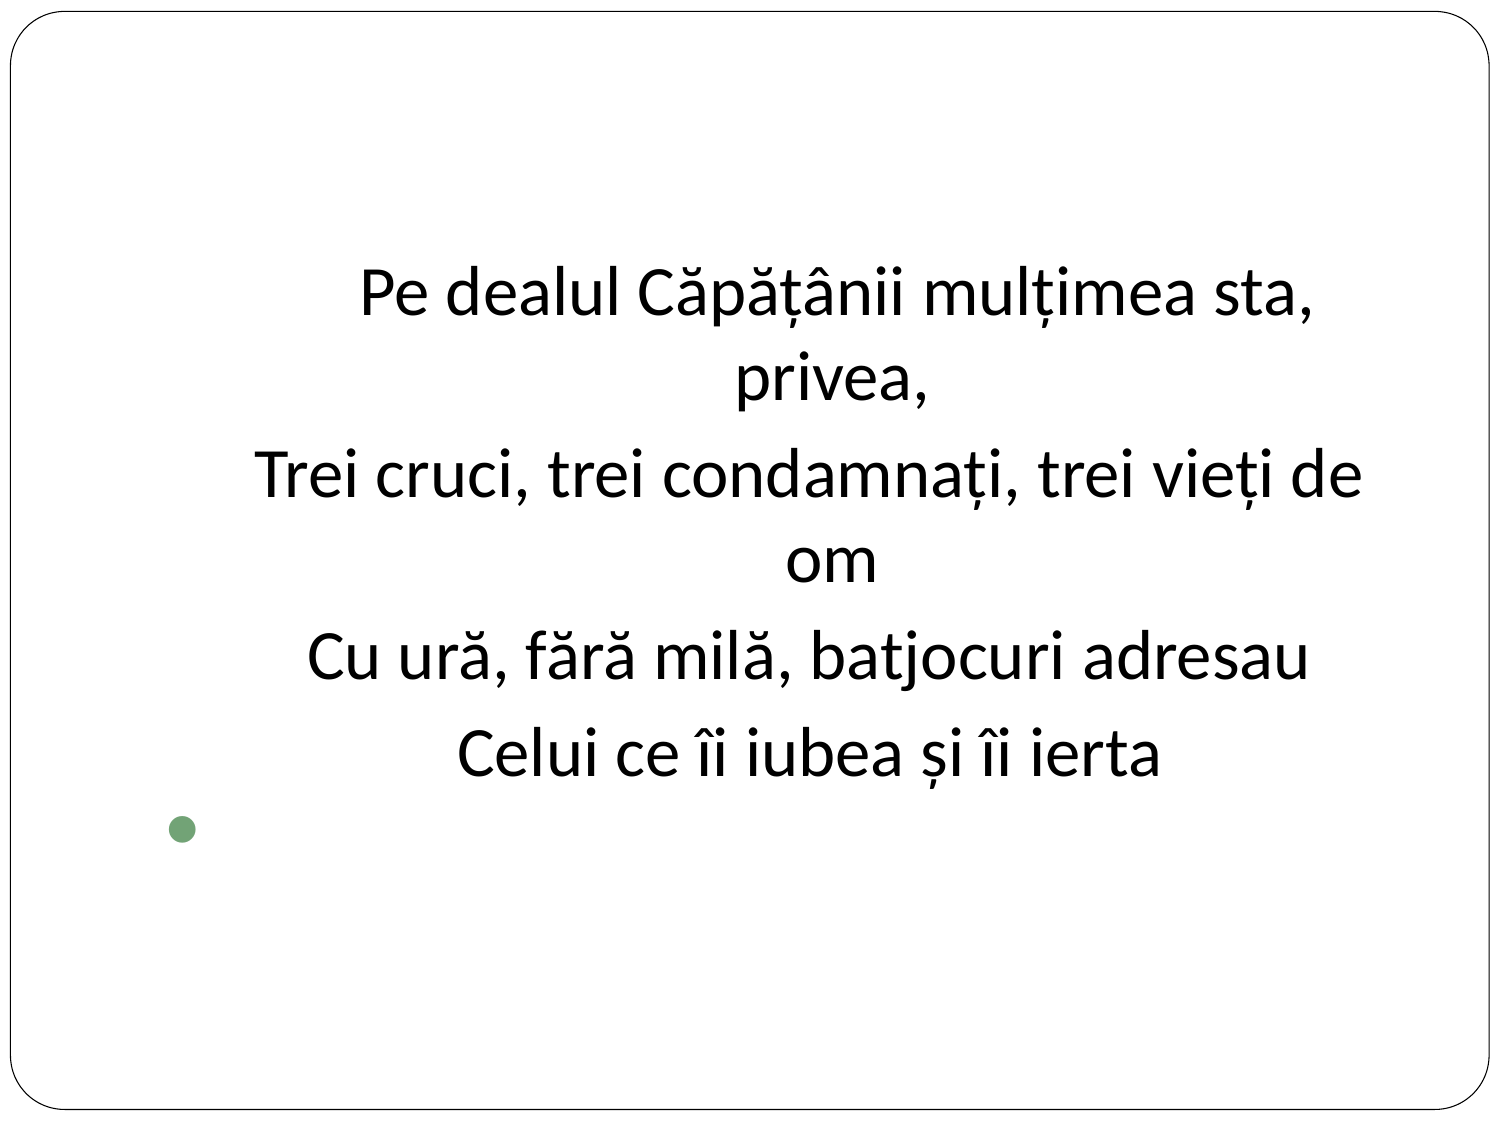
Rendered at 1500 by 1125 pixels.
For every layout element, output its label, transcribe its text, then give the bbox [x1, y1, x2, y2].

list Pe dealul Căpăţânii mulţimea sta, privea, Trei cruci, trei condamnaţi, trei vieţi de om Cu ură, fără milă, batjocuri adresau Celui ce îi iubea şi îi ierta [150, 237, 1426, 988]
